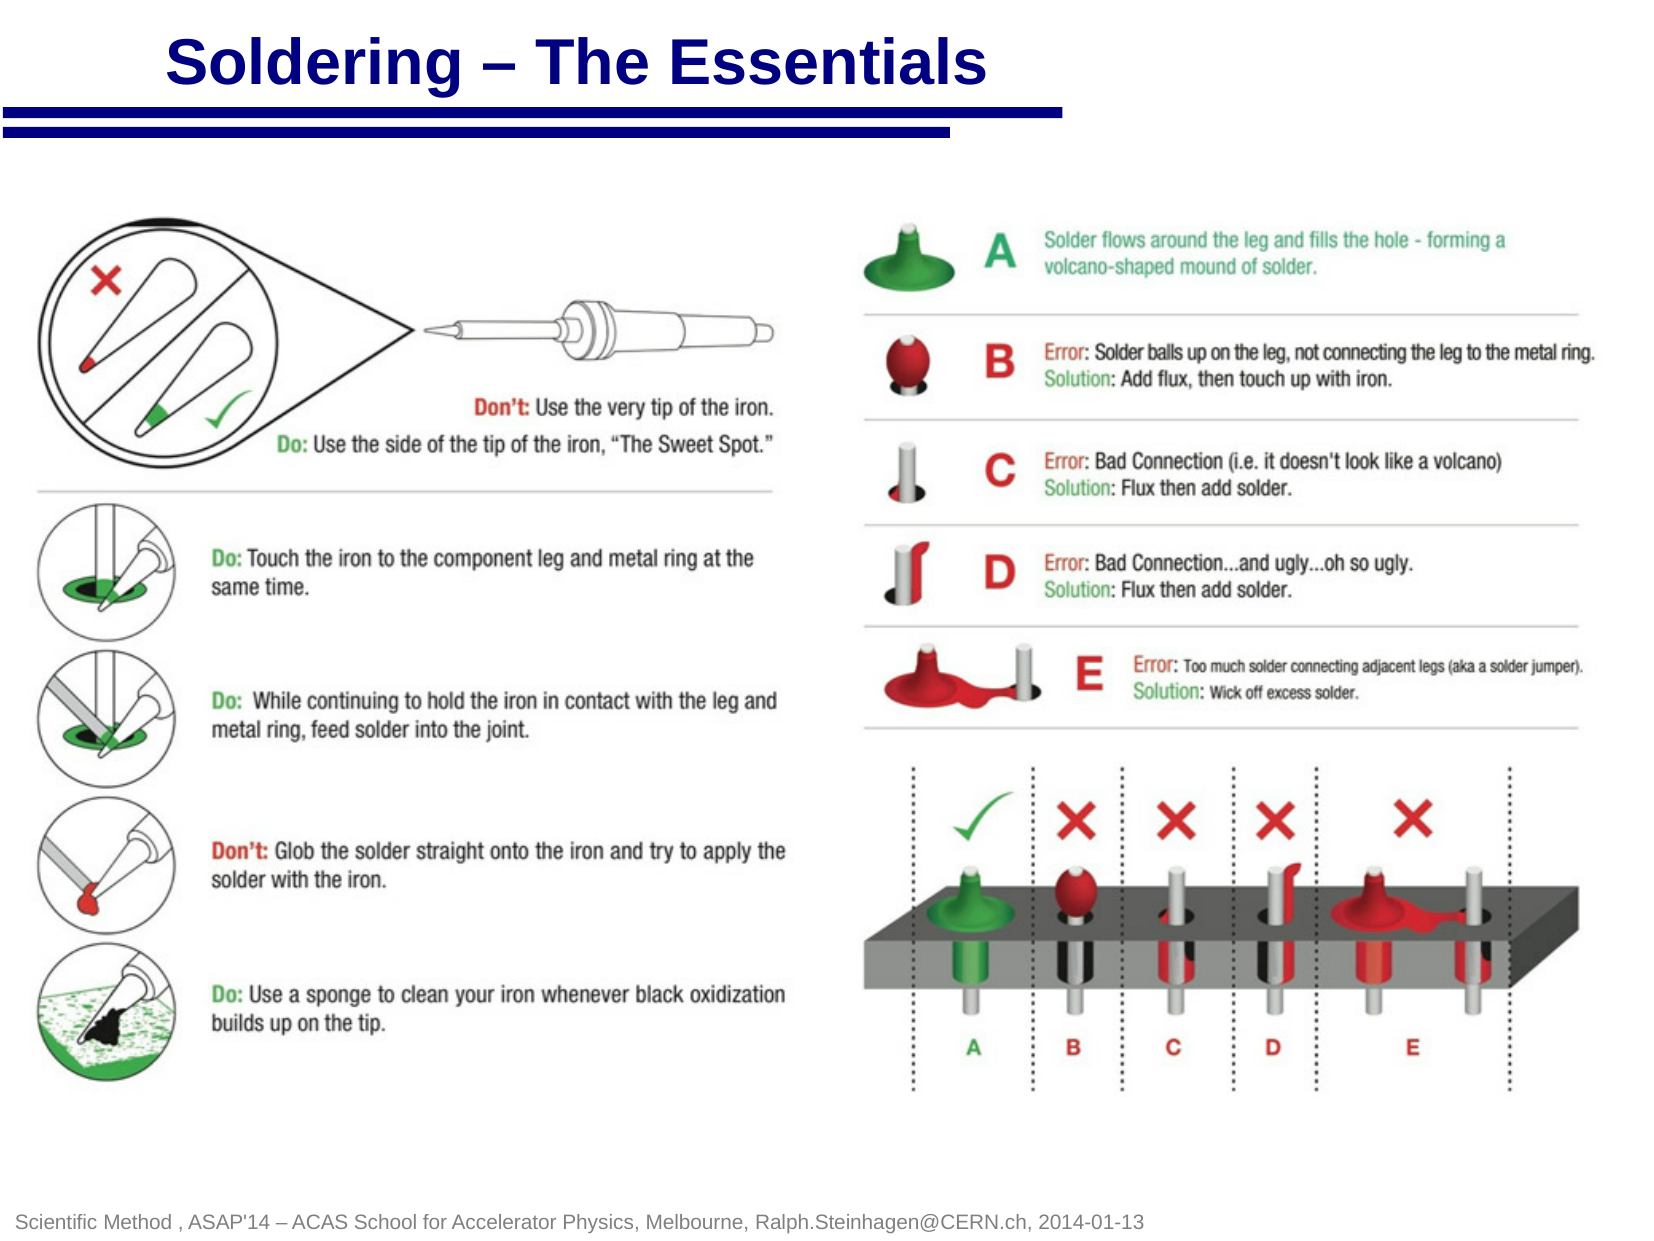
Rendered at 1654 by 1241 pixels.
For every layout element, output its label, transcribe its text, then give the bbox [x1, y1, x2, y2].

picture [17, 201, 1610, 1098]
title Soldering – The Essentials [165, 0, 1323, 124]
